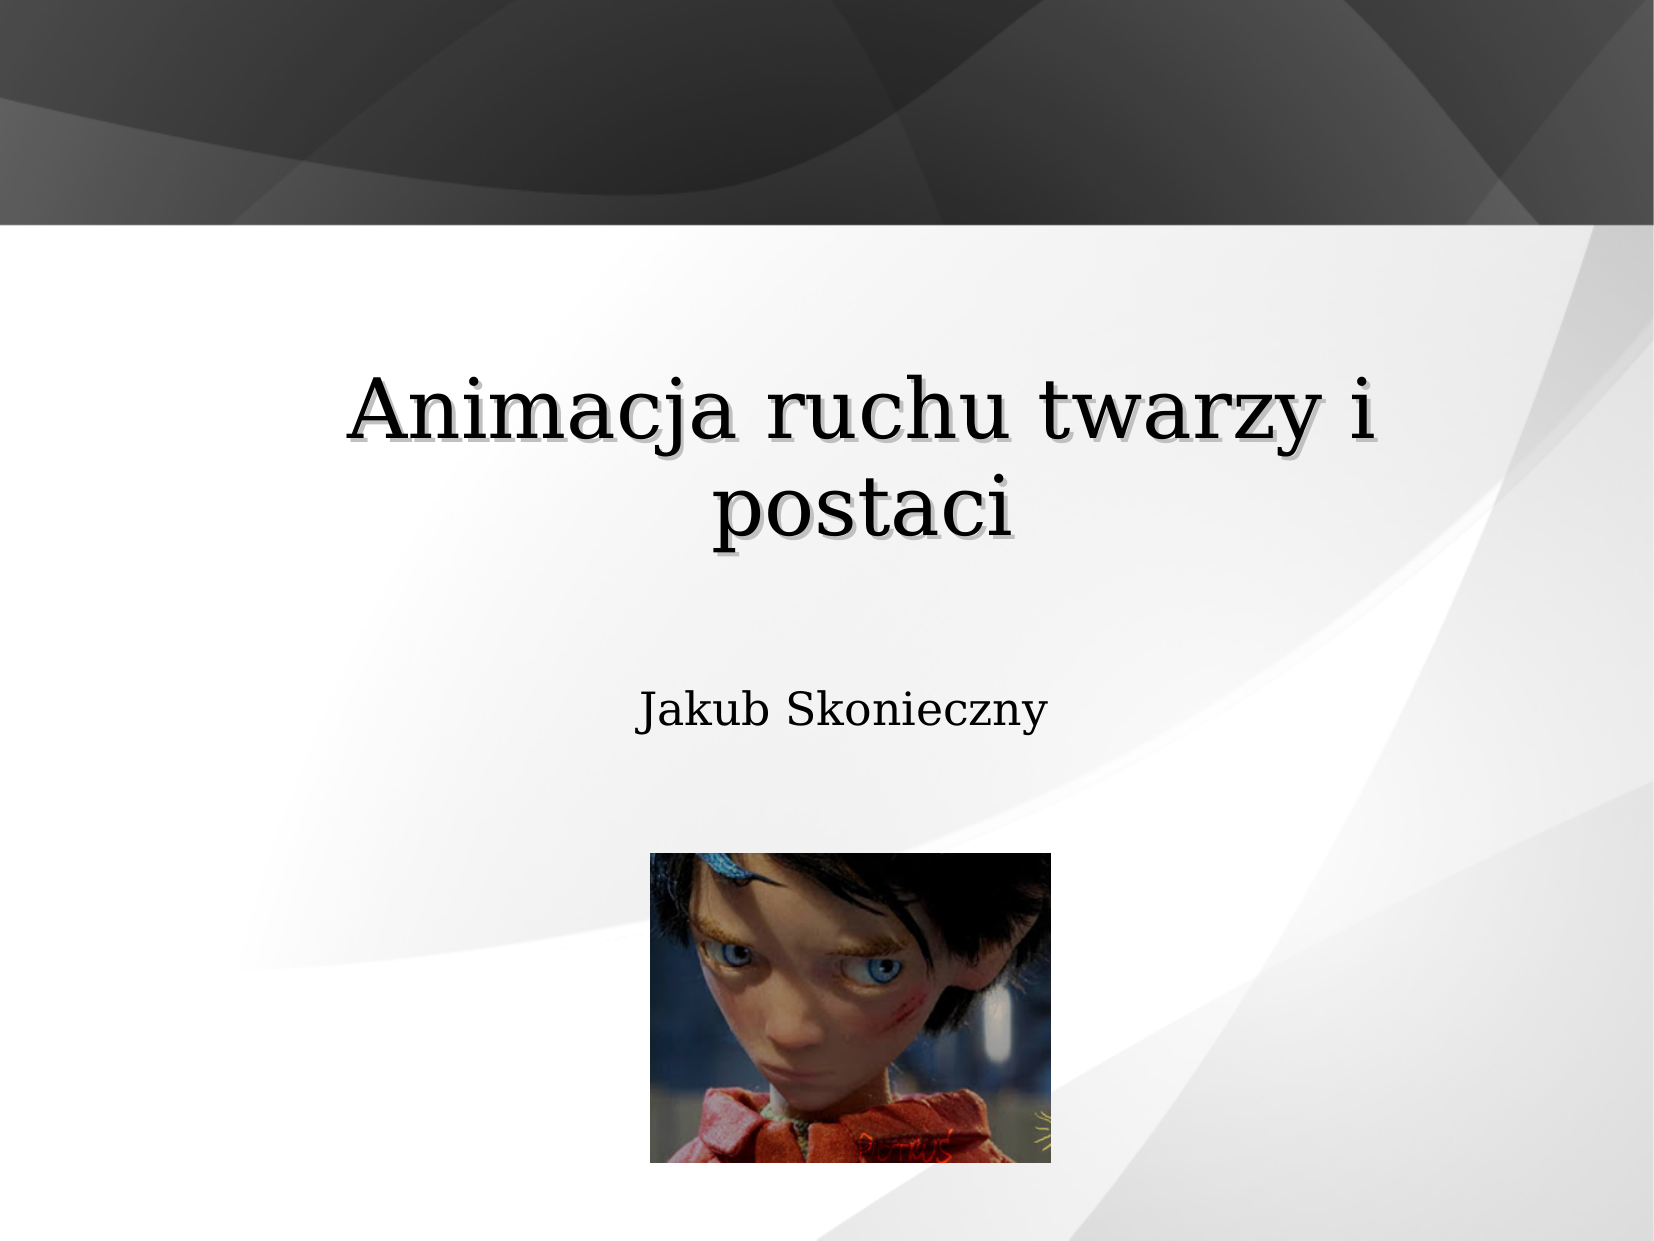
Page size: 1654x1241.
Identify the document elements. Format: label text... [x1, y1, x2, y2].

picture [0, 0, 1654, 1241]
text_box Jakub Skonieczny [262, 675, 1426, 744]
text_box Animacja ruchu twarzy i postaci [262, 353, 1463, 563]
